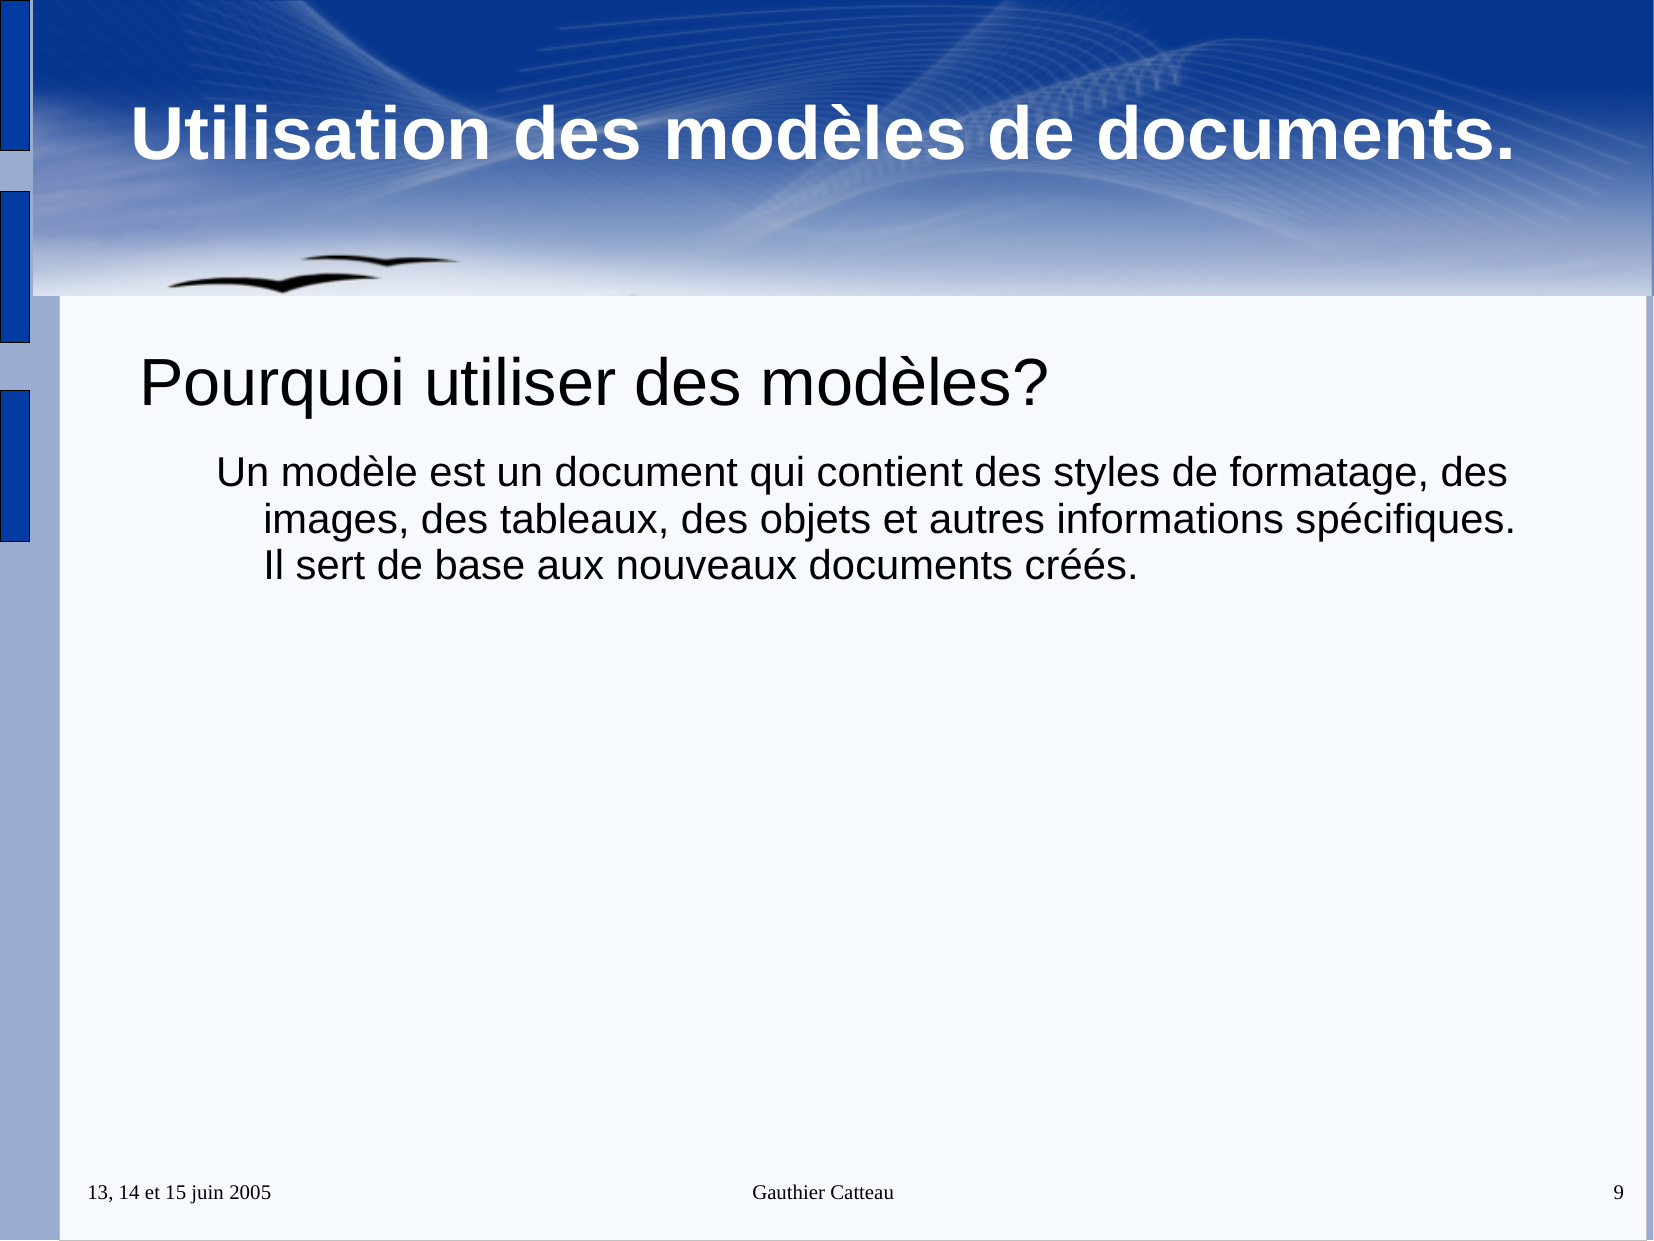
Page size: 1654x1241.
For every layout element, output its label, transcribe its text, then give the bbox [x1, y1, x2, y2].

title Utilisation des modèles de documents. [118, 29, 1531, 237]
picture [33, 0, 1654, 296]
list Pourquoi utiliser des modèles? Un modèle est un document qui contient des styles de formatage, des images, des tableaux, des objets et autres informations spécifiques. Il sert de base aux nouveaux documents créés. [121, 344, 1534, 1127]
